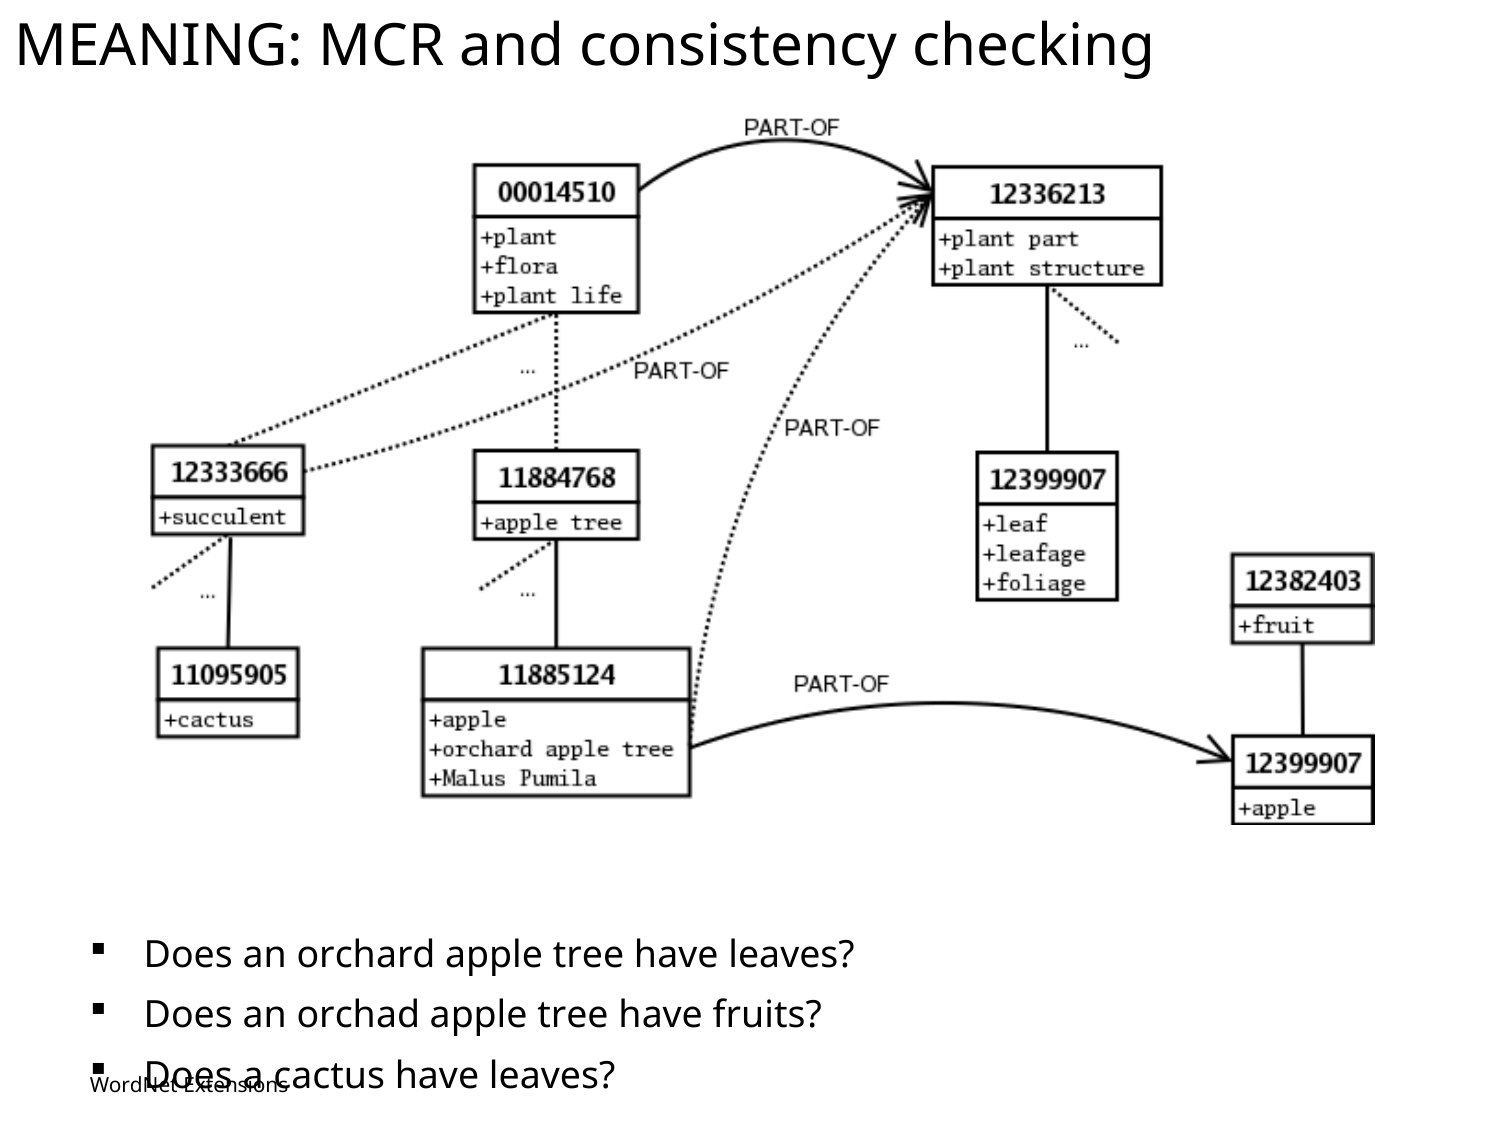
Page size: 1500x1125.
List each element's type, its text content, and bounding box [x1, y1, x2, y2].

picture [150, 112, 1375, 825]
list Does an orchard apple tree have leaves? Does an orchad apple tree have fruits? Does a cactus have leaves? [75, 112, 1438, 1006]
title MEANING: MCR and consistency checking [0, 0, 1500, 86]
